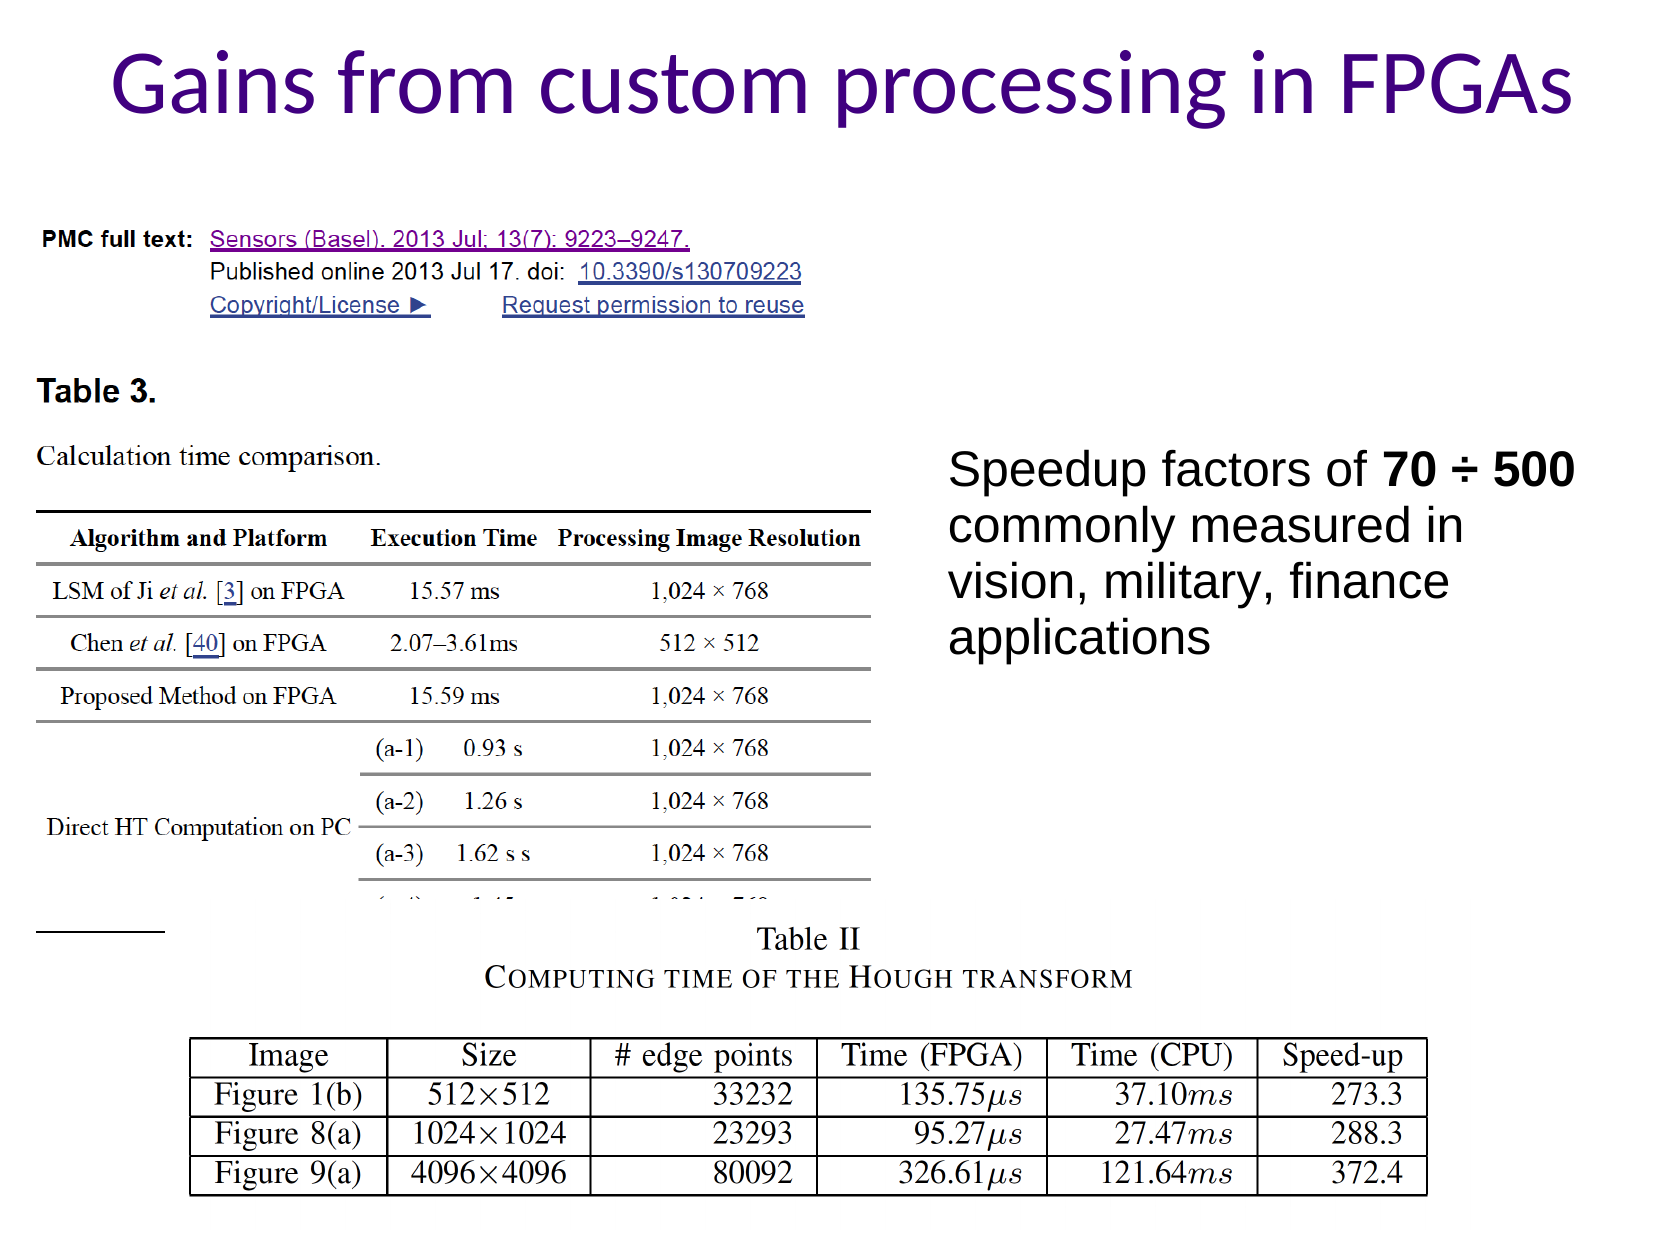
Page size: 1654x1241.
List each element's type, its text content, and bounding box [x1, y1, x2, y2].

picture [17, 209, 1471, 1230]
title Gains from custom processing in FPGAs [82, 4, 1605, 150]
text_box Speedup factors of 70 ÷ 500 commonly measured in vision, military, finance applications [933, 434, 1605, 673]
